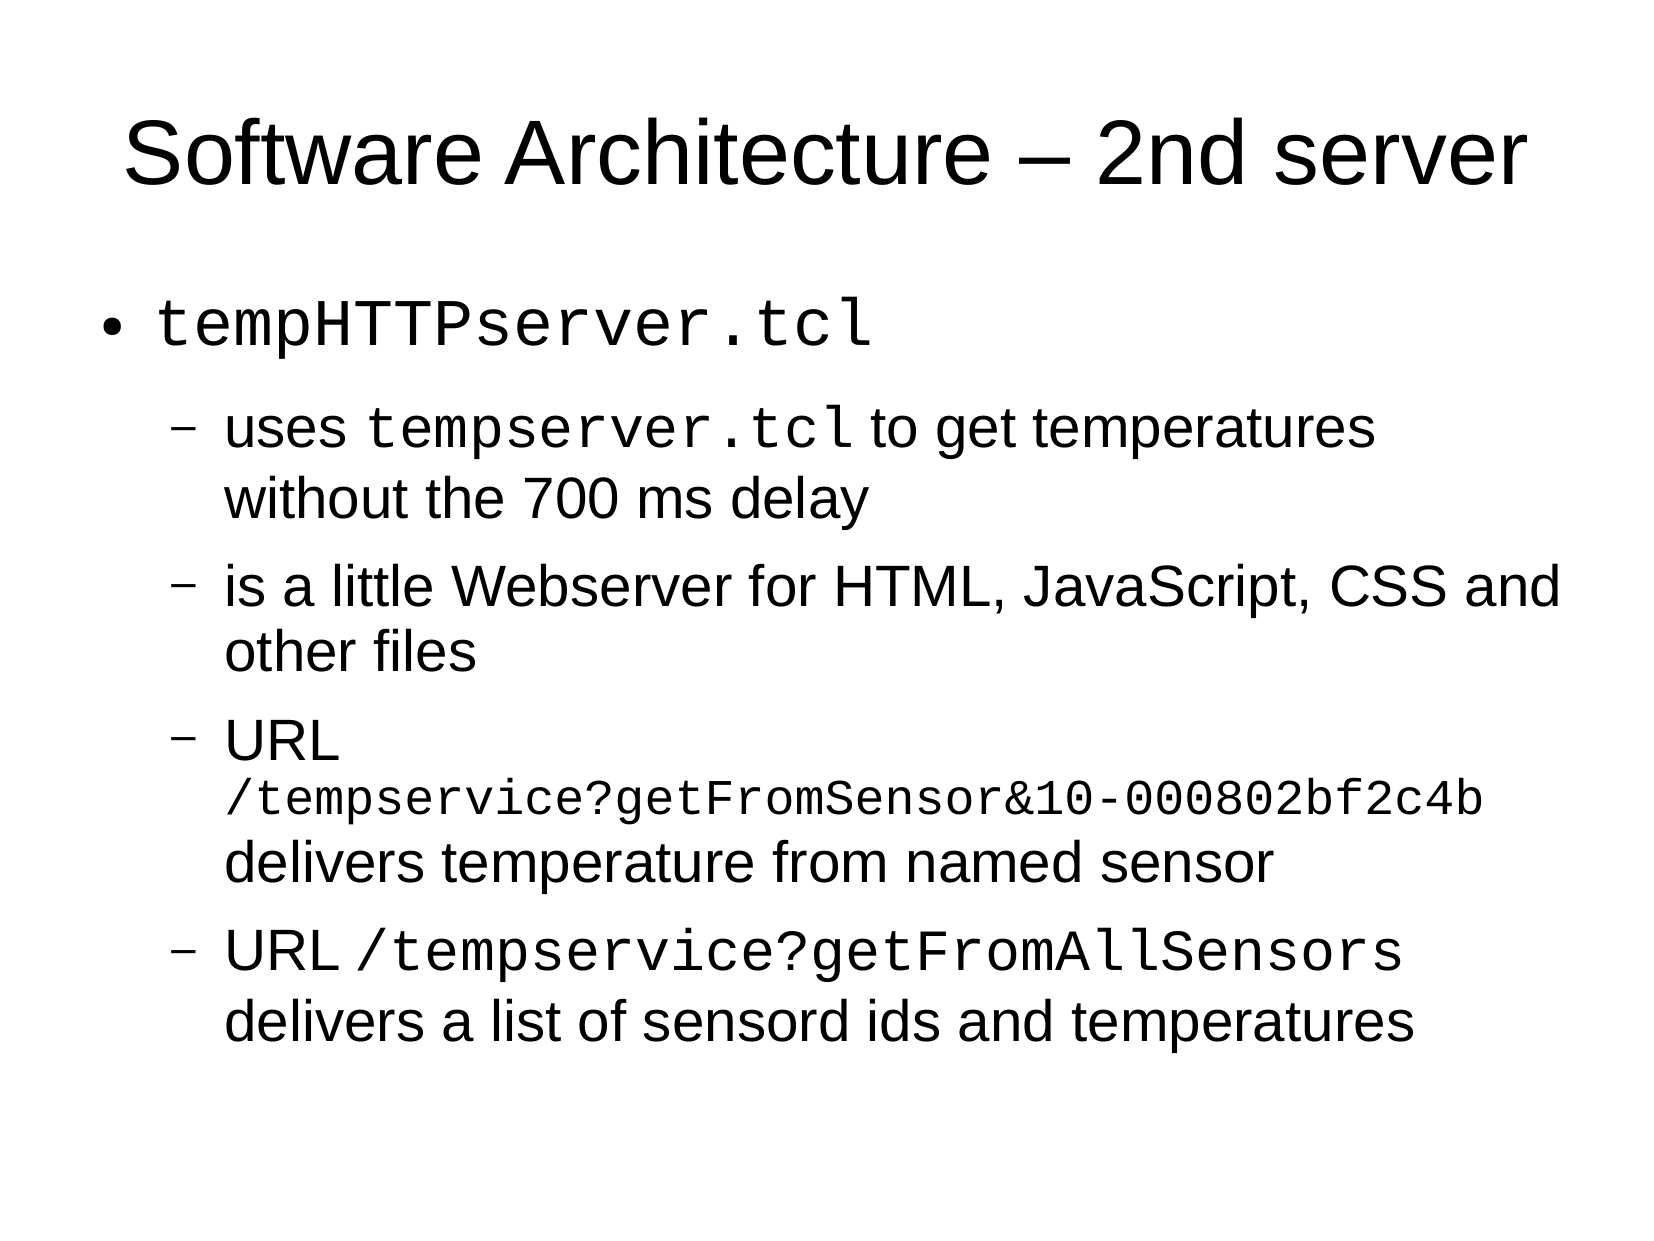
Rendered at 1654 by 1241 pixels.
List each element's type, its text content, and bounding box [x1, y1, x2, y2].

title Software Architecture – 2nd server [82, 49, 1571, 257]
list tempHTTPserver.tcl uses tempserver.tcl to get temperatures without the 700 ms delay is a little Webserver for HTML, JavaScript, CSS and other files URL /tempservice?getFromSensor&10-000802bf2c4b delivers temperature from named sensor URL /tempservice?getFromAllSensors delivers a list of sensord ids and temperatures [82, 290, 1571, 1198]
